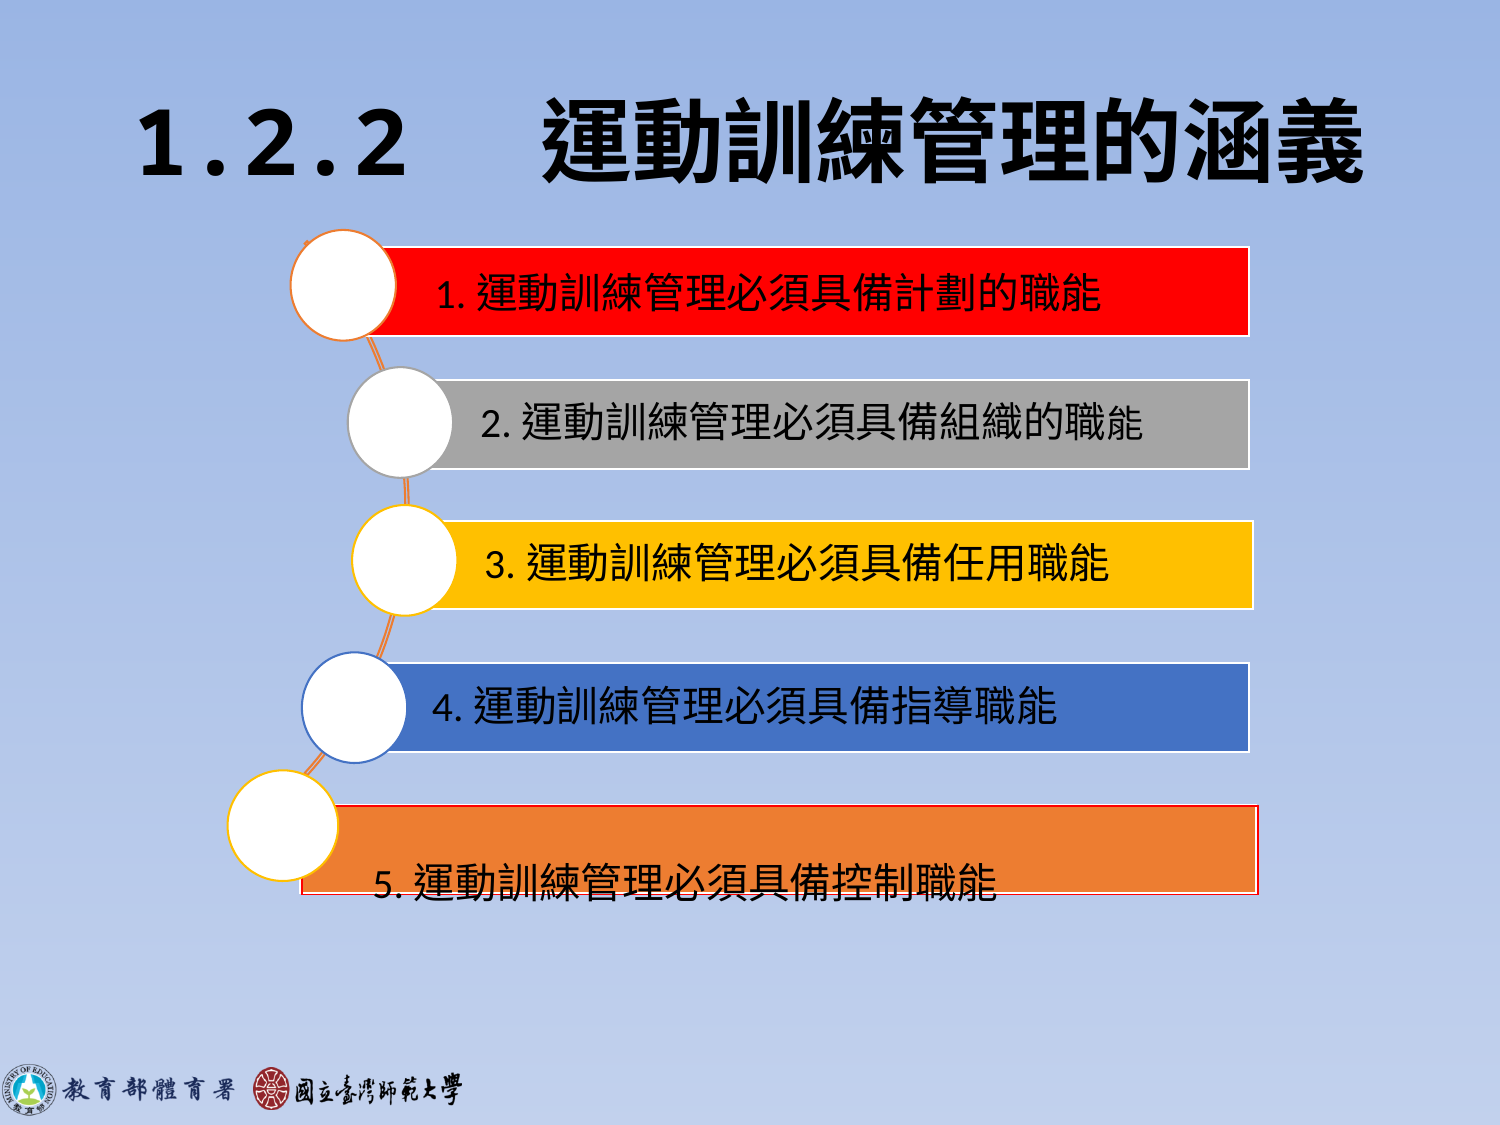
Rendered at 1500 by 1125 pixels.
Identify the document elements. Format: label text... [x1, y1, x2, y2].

text_box 2.運動訓練管理必須具備組織的職能 [431, 380, 1249, 469]
text_box 1.運動訓練管理必須具備計劃的職能 [367, 247, 1249, 336]
text_box 3.運動訓練管理必須具備任用職能 [430, 520, 1253, 610]
title 1.2.2 運動訓練管理的涵義 [75, 45, 1426, 233]
text_box [347, 367, 454, 478]
text_box [290, 229, 396, 341]
text_box 4.運動訓練管理必須具備指導職能 [387, 663, 1249, 752]
text_box [352, 505, 458, 616]
text_box [301, 652, 408, 763]
text_box [227, 770, 339, 893]
text_box 5.運動訓練管理必須具備控制職能 [301, 805, 1258, 895]
